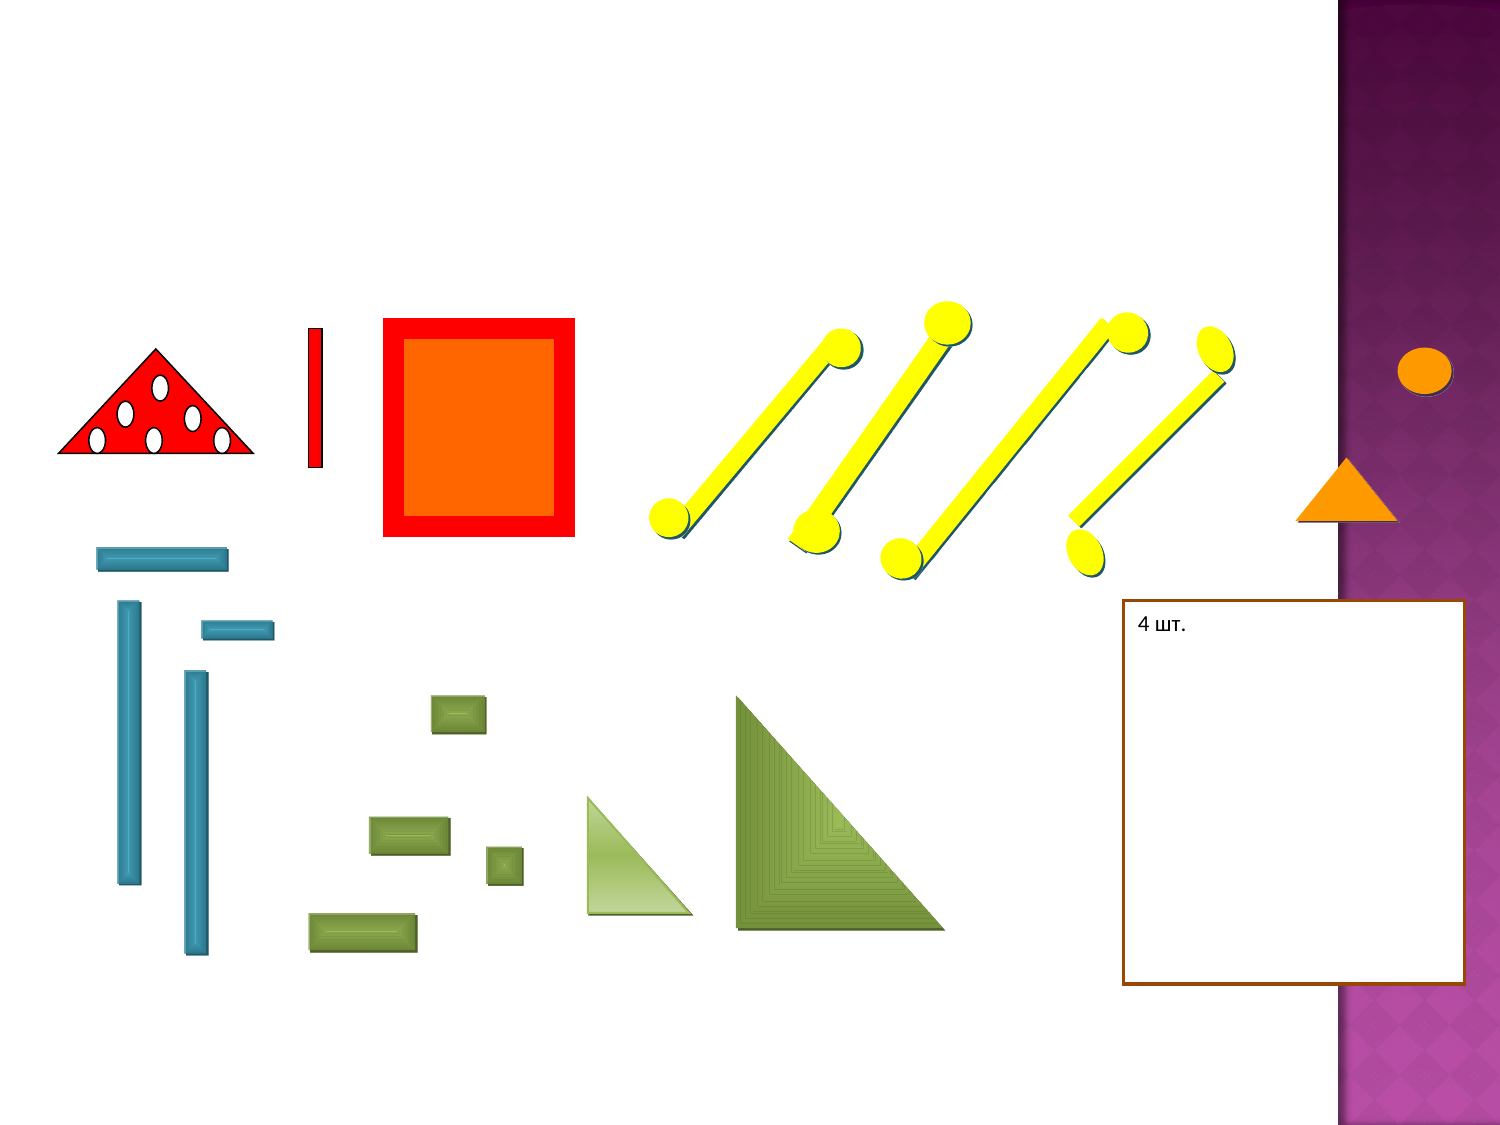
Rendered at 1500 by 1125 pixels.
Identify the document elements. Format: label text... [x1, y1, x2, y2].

text_box [201, 620, 273, 639]
text_box [117, 600, 140, 884]
text_box [430, 695, 485, 733]
text_box [649, 328, 861, 538]
text_box [58, 348, 254, 454]
text_box [880, 312, 1149, 579]
text_box [587, 798, 689, 913]
text_box [787, 301, 971, 553]
text_box [1068, 326, 1234, 527]
text_box [96, 547, 227, 570]
text_box [308, 913, 416, 951]
text_box [486, 846, 522, 884]
text_box [184, 670, 207, 954]
text_box 4 шт. [1123, 600, 1465, 985]
text_box [1066, 529, 1104, 576]
text_box [393, 328, 565, 527]
text_box [1295, 457, 1398, 521]
picture [1337, 0, 1500, 1125]
text_box [308, 328, 322, 468]
text_box [735, 695, 944, 929]
text_box [1397, 347, 1452, 395]
text_box [368, 816, 449, 854]
